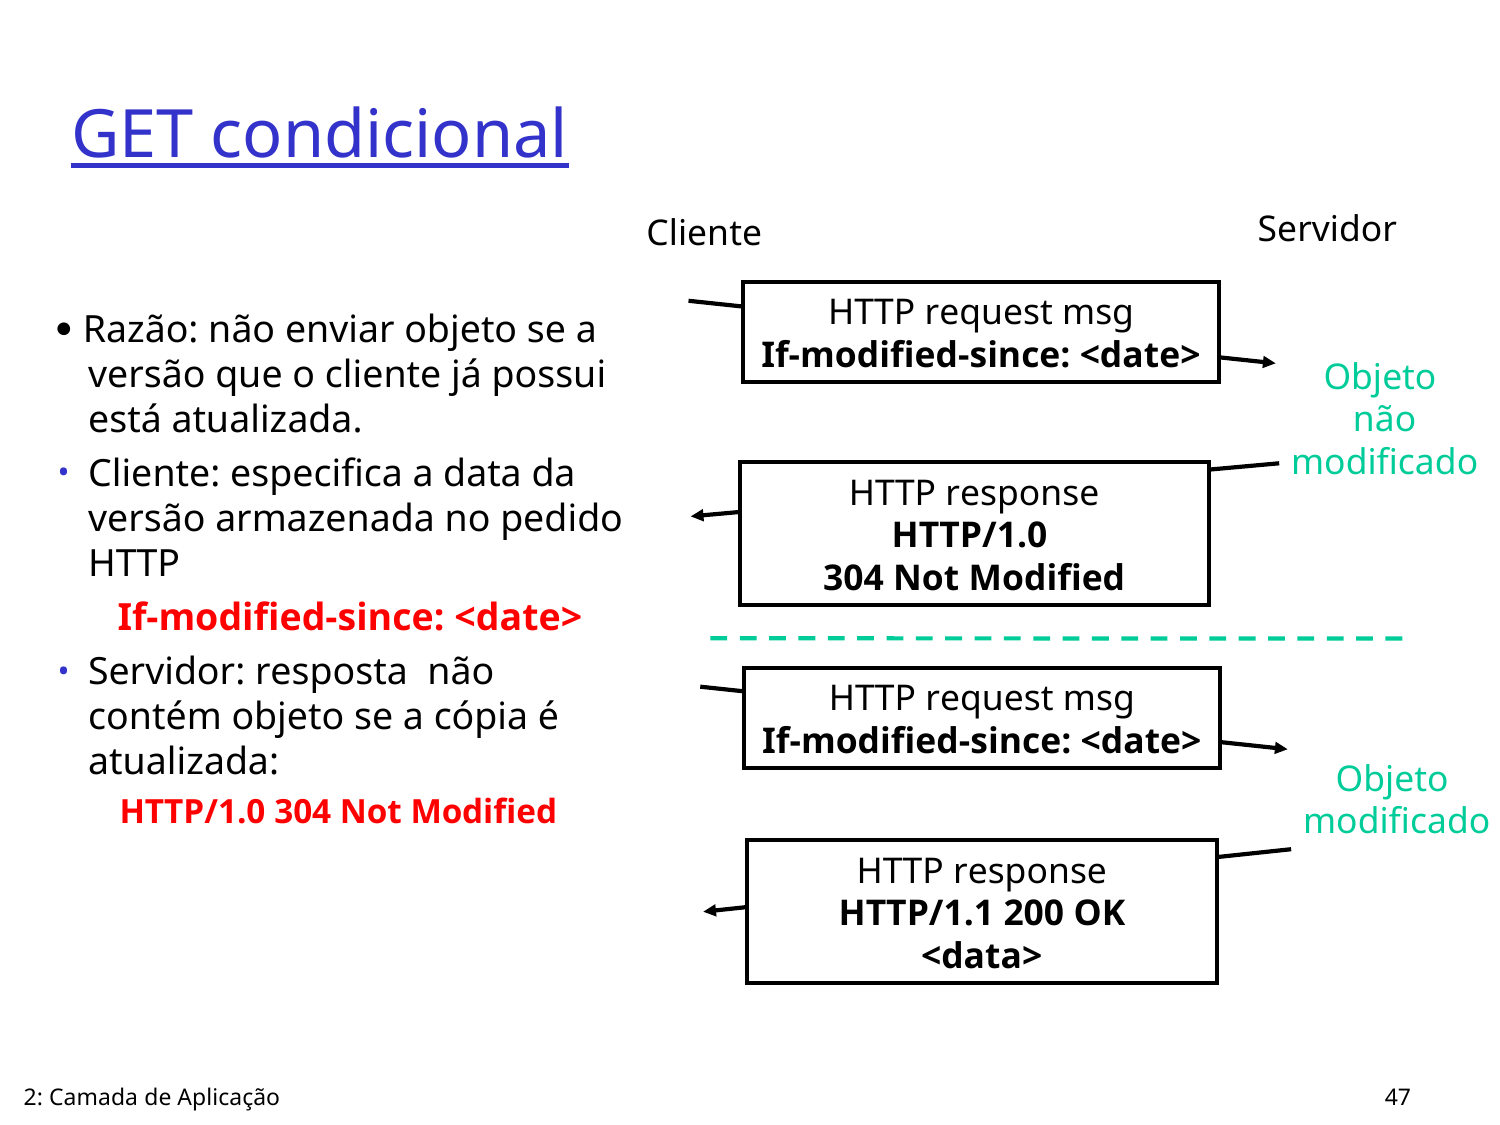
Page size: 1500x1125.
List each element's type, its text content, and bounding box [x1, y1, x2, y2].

text_box HTTP response HTTP/1.0 304 Not Modified [739, 462, 1209, 606]
text_box Cliente [631, 202, 778, 261]
text_box HTTP response HTTP/1.1 200 OK <data> [747, 840, 1217, 984]
list  Razão: não enviar objeto se a versão que o cliente já possui está atualizada. Cliente: especifica a data da versão armazenada no pedido HTTP If-modified-since: <date> Servidor: resposta não contém objeto se a cópia é atualizada: HTTP/1.0 304 Not Modified [42, 296, 650, 1004]
text_box Objeto não modificado [1276, 346, 1494, 490]
text_box Servidor [1242, 197, 1413, 256]
text_box Objeto modificado [1288, 747, 1500, 849]
title GET condicional [56, 37, 1363, 225]
text_box HTTP request msg If-modified-since: <date> [742, 281, 1220, 383]
text_box HTTP request msg If-modified-since: <date> [743, 667, 1221, 769]
